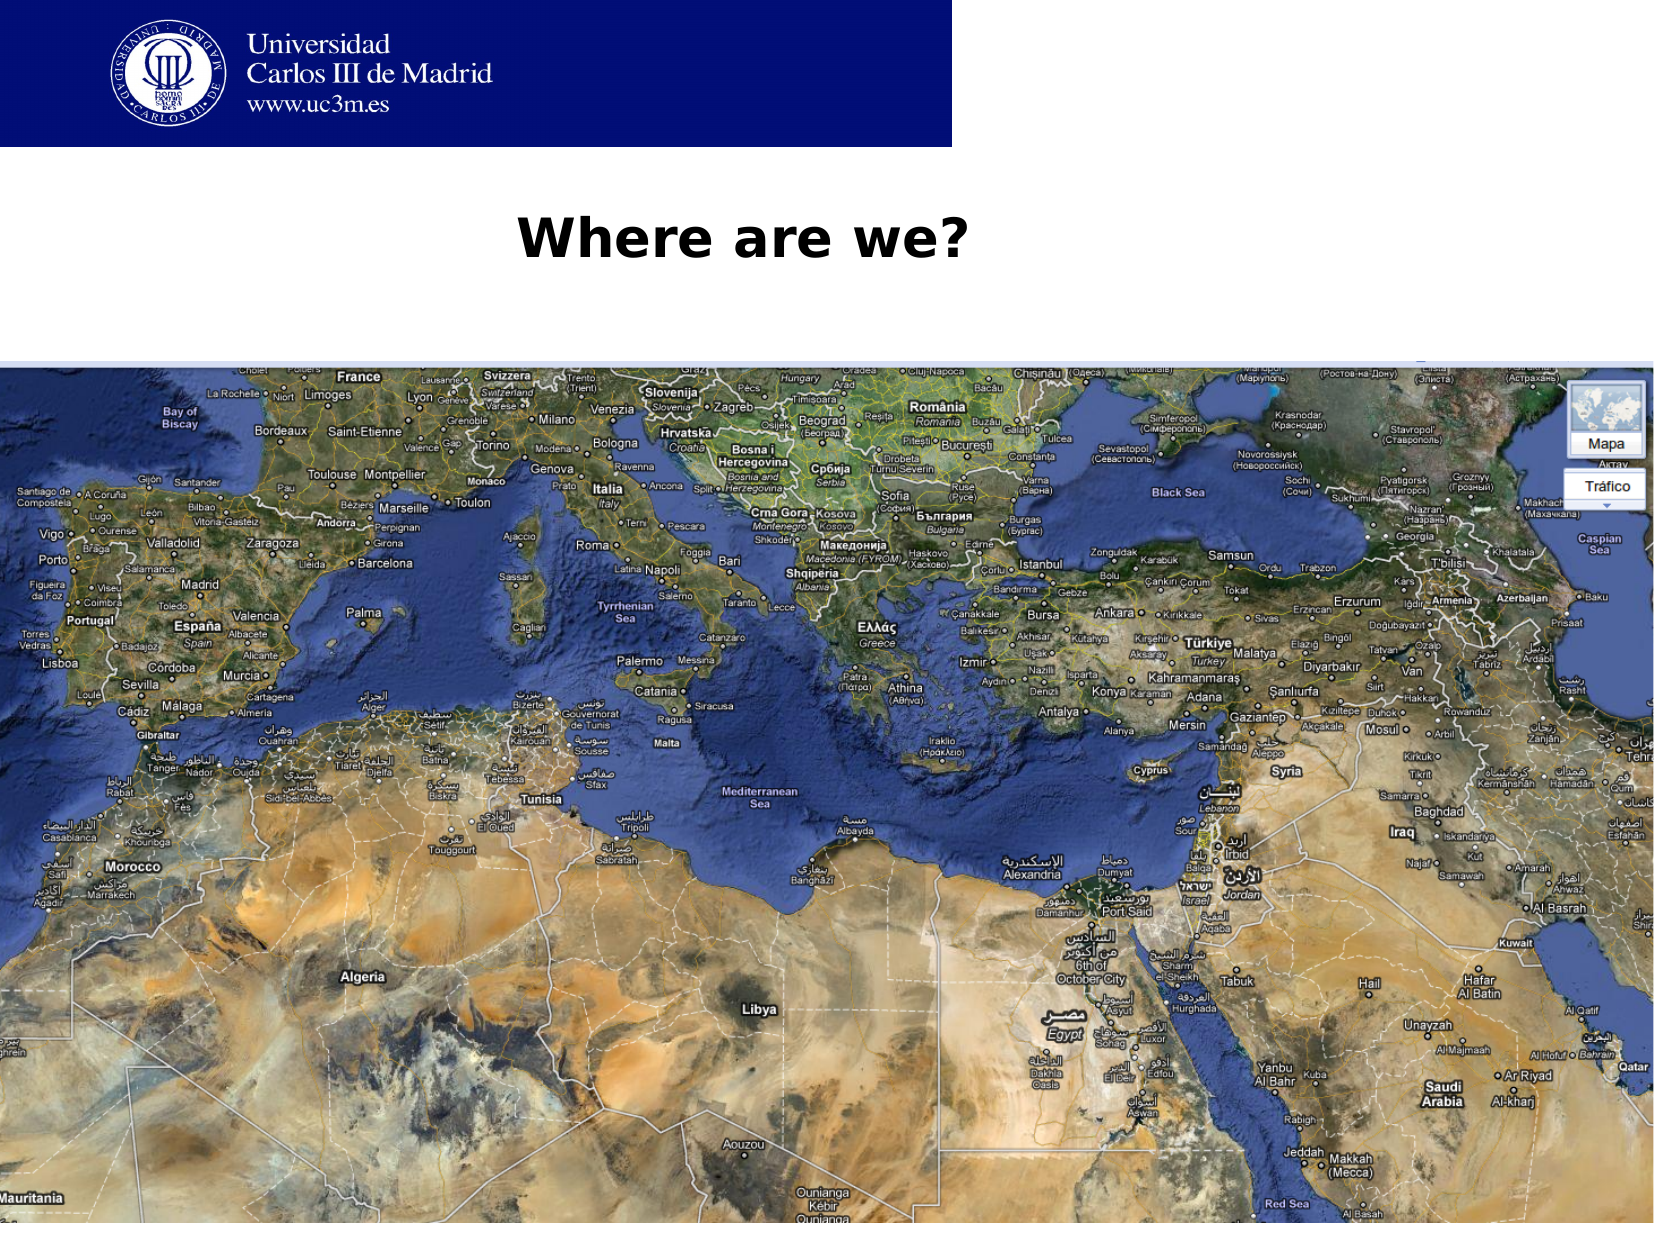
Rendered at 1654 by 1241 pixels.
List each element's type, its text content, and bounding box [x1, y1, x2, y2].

picture [0, 0, 952, 147]
text_box Where are we? [501, 200, 1133, 278]
picture [0, 361, 1654, 1223]
